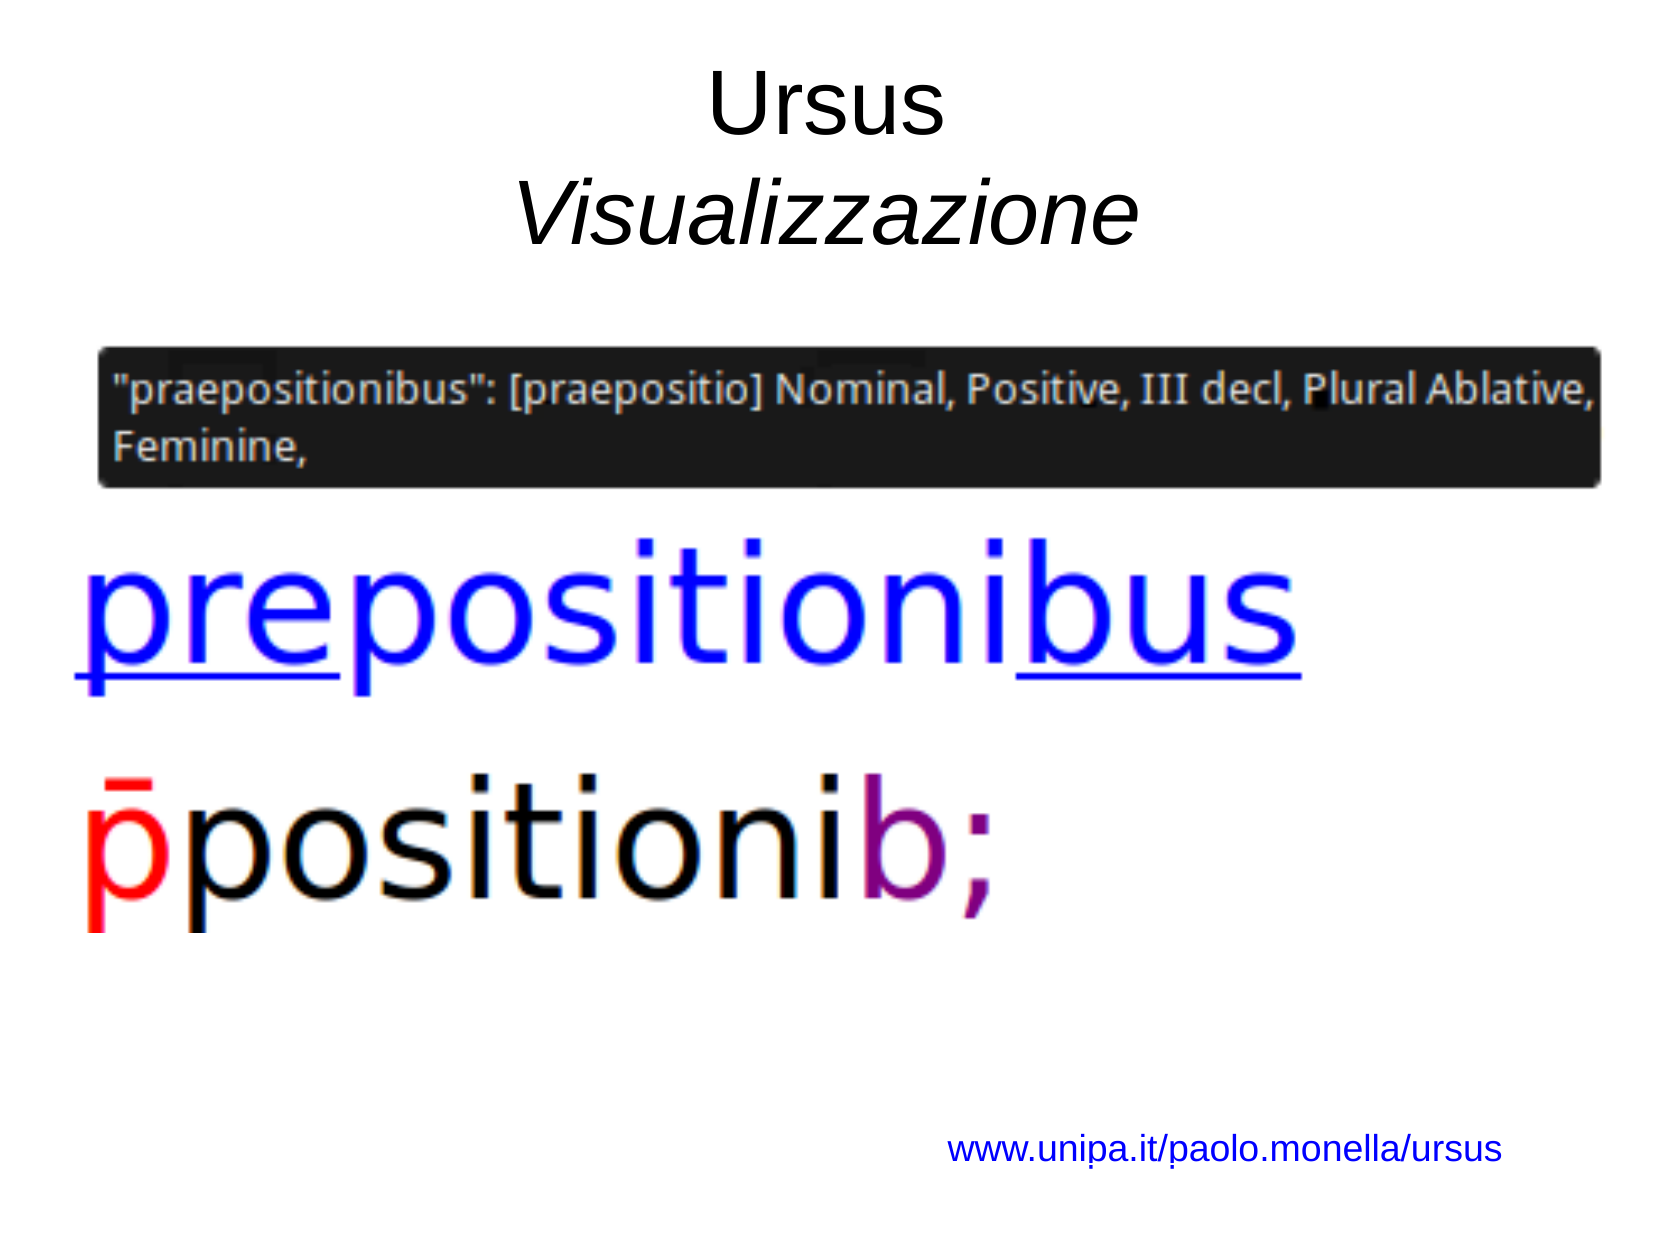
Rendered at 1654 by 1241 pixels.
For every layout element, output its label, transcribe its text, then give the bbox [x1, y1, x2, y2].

text_box www.unipa.it/paolo.monella/ursus [933, 1116, 1548, 1216]
text_box Ursus Visualizzazione [82, 49, 1571, 257]
picture [59, 311, 1612, 934]
